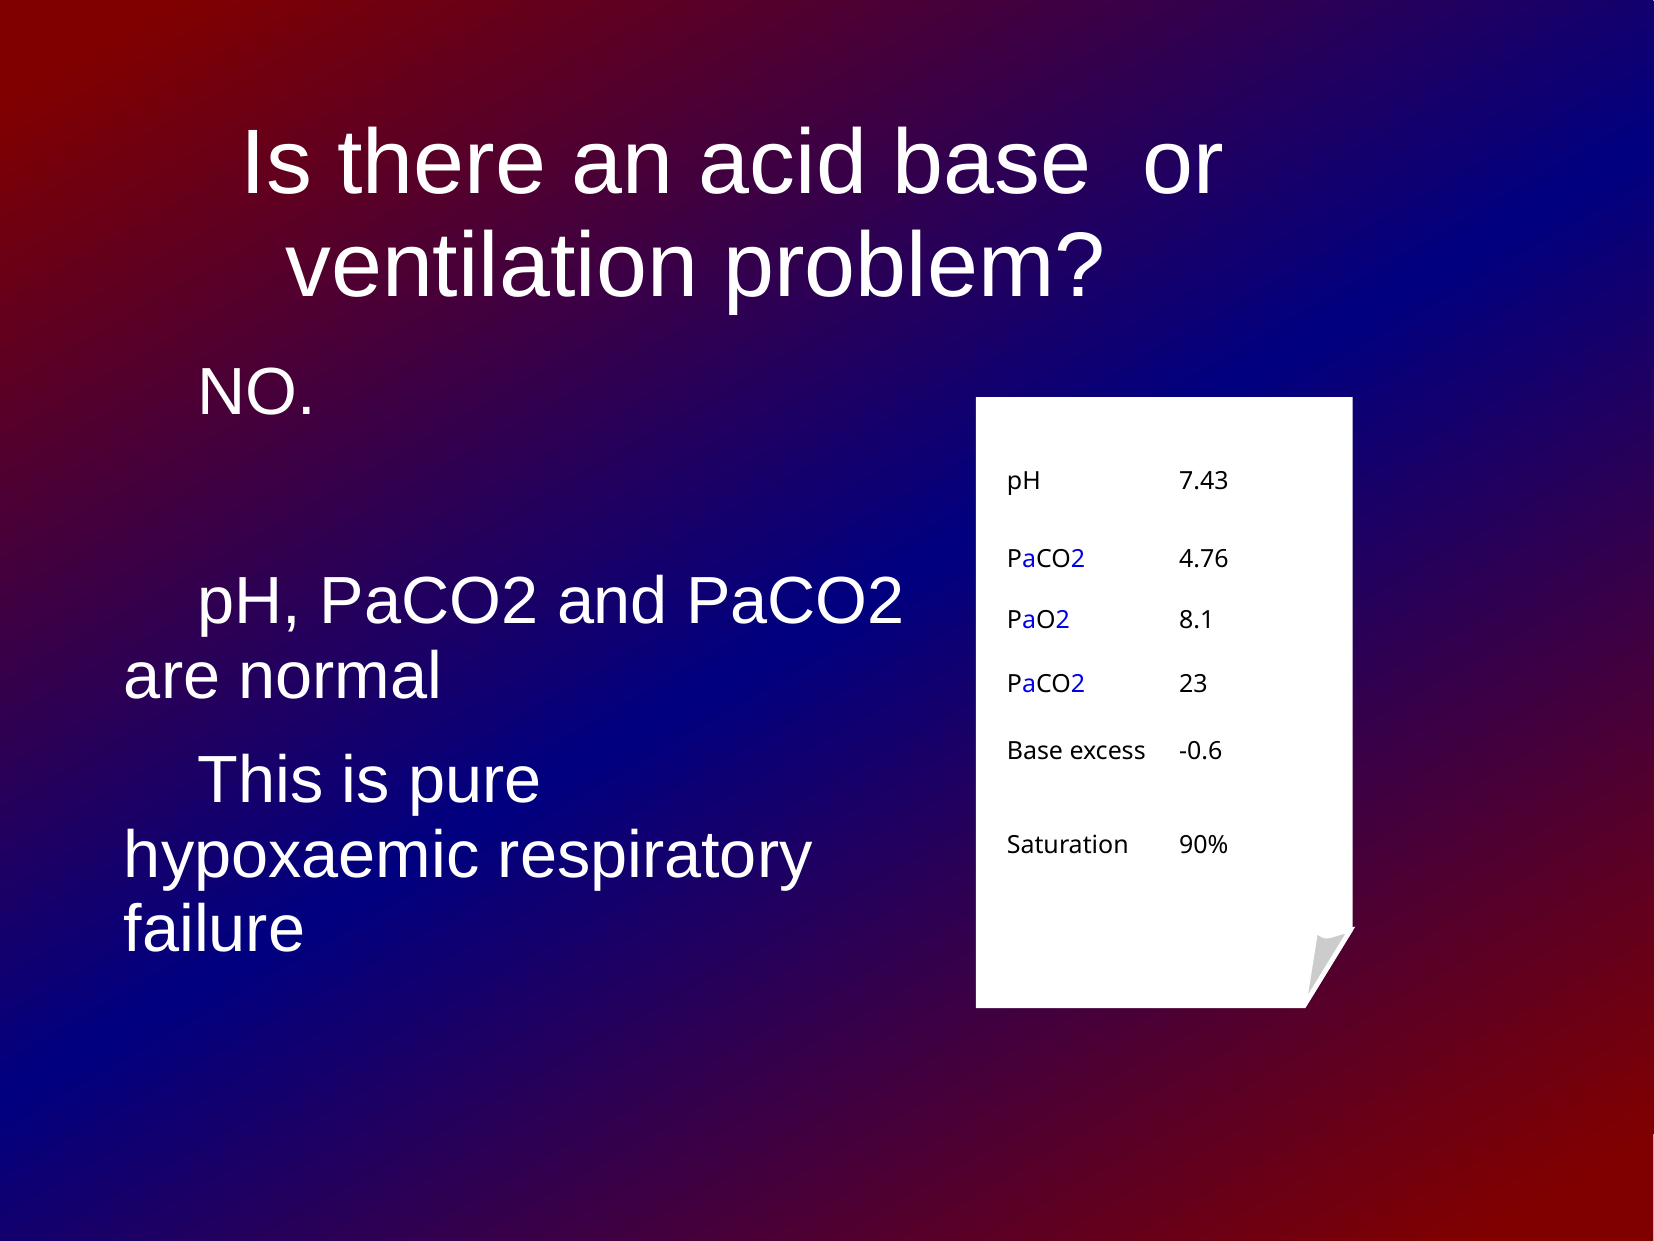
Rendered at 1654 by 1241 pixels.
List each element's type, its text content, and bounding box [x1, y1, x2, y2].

table_cell Saturation [992, 819, 1164, 909]
title Is there an acid base or ventilation problem? [124, 103, 1268, 324]
list NO. pH, PaCO2 and PaCO2 are normal This is pure hypoxaemic respiratory failure [123, 354, 910, 1071]
table_cell 4.76 [1164, 533, 1337, 594]
text_box [978, 399, 1351, 1006]
table_header pH [992, 455, 1164, 533]
table_cell PaO2 [992, 594, 1164, 658]
table_cell 8.1 [1164, 594, 1337, 658]
table_cell Base excess [992, 725, 1164, 819]
table_cell PaCO2 [992, 658, 1164, 725]
table_cell -0.6 [1164, 725, 1337, 819]
table_header 7.43 [1164, 455, 1337, 533]
table_cell 90% [1164, 819, 1337, 909]
table_cell PaCO2 [992, 533, 1164, 594]
table_cell 23 [1164, 658, 1337, 725]
